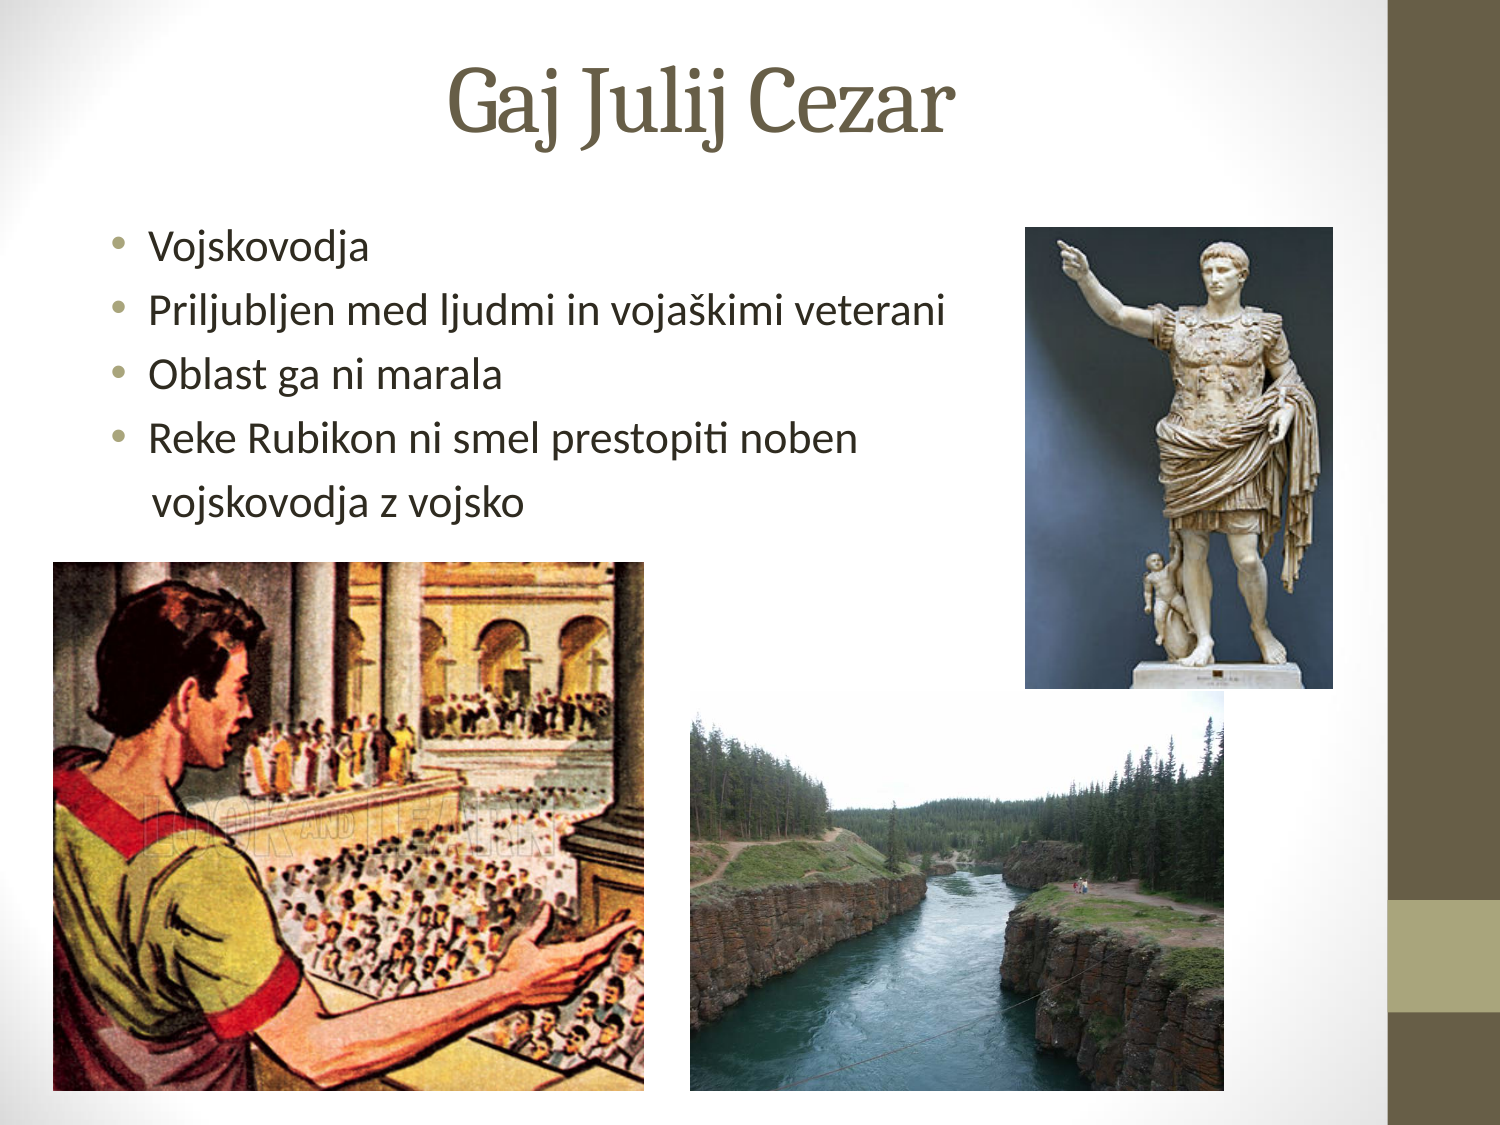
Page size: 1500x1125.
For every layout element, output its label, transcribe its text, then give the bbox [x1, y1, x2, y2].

list Vojskovodja Priljubljen med ljudmi in vojaškimi veterani Oblast ga ni marala Reke Rubikon ni smel prestopiti noben vojskovodja z vojsko [76, 208, 1327, 996]
title Gaj Julij Cezar [76, 0, 1327, 188]
picture [0, 0, 1387, 1125]
